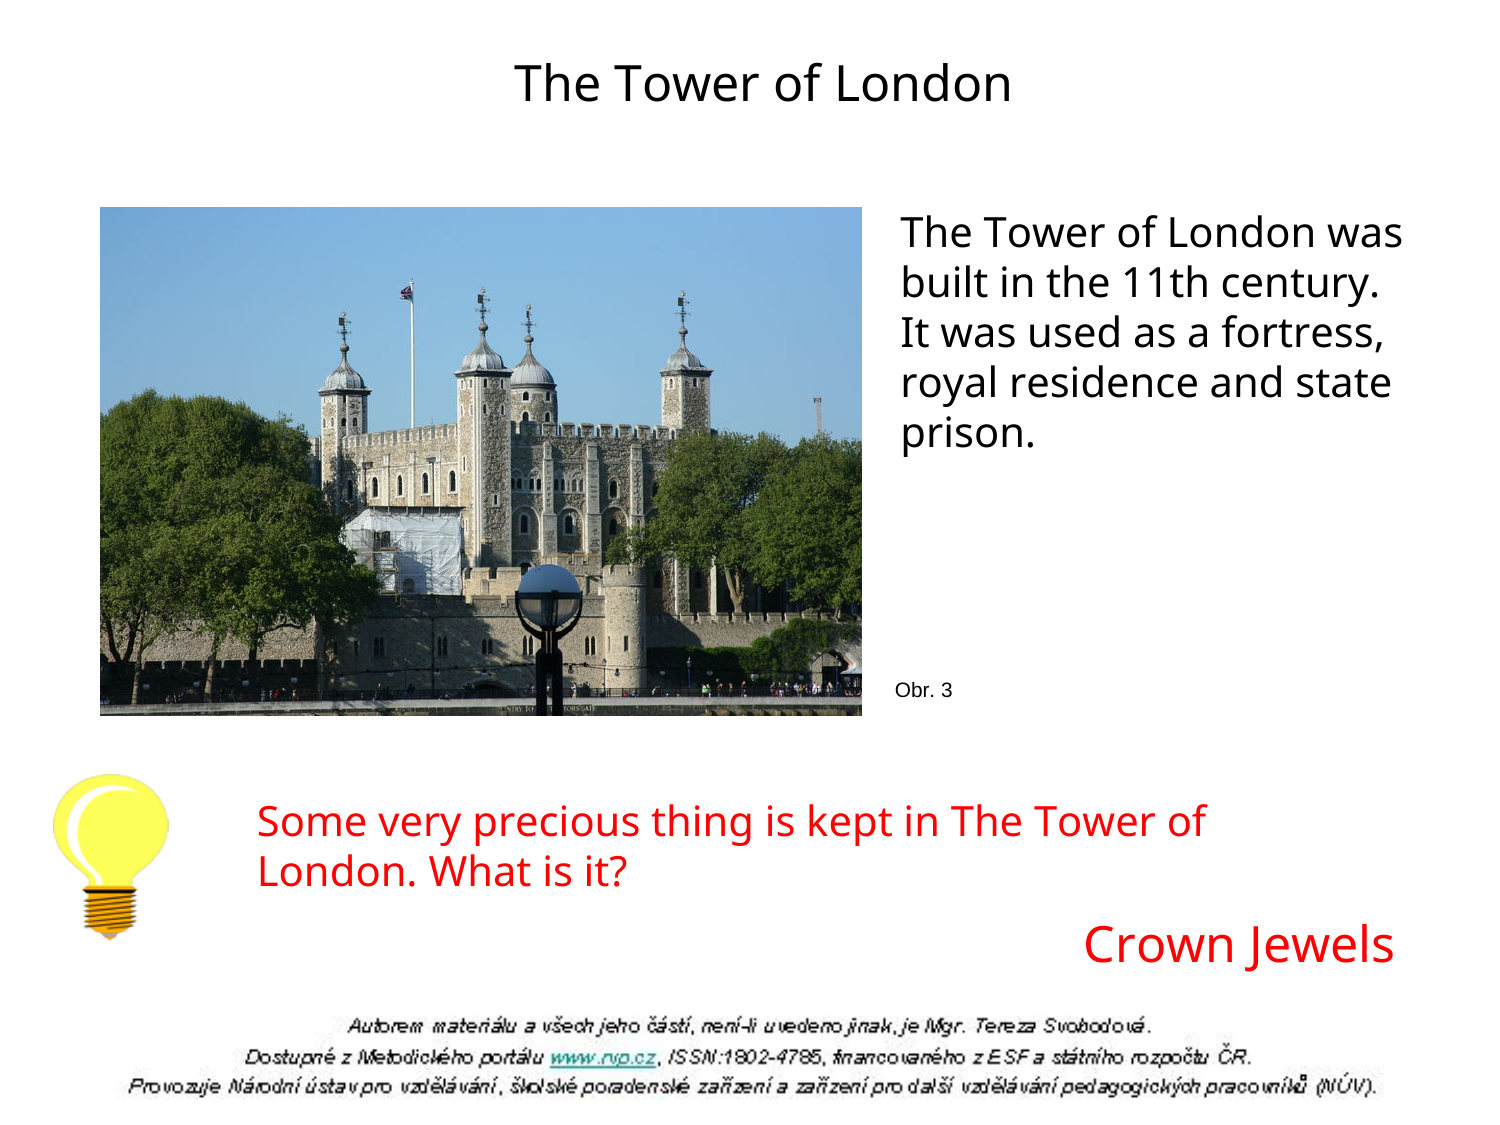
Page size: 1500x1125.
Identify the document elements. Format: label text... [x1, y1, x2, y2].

text_box The Tower of London [499, 43, 1029, 120]
picture [0, 0, 1500, 1125]
text_box Some very precious thing is kept in The Tower of London. What is it? [242, 786, 1294, 903]
text_box The Tower of London was built in the 11th century. It was used as a fortress, royal residence and state prison. [885, 197, 1424, 464]
text_box Crown Jewels [1069, 904, 1447, 981]
text_box Obr. 3 [880, 668, 968, 710]
